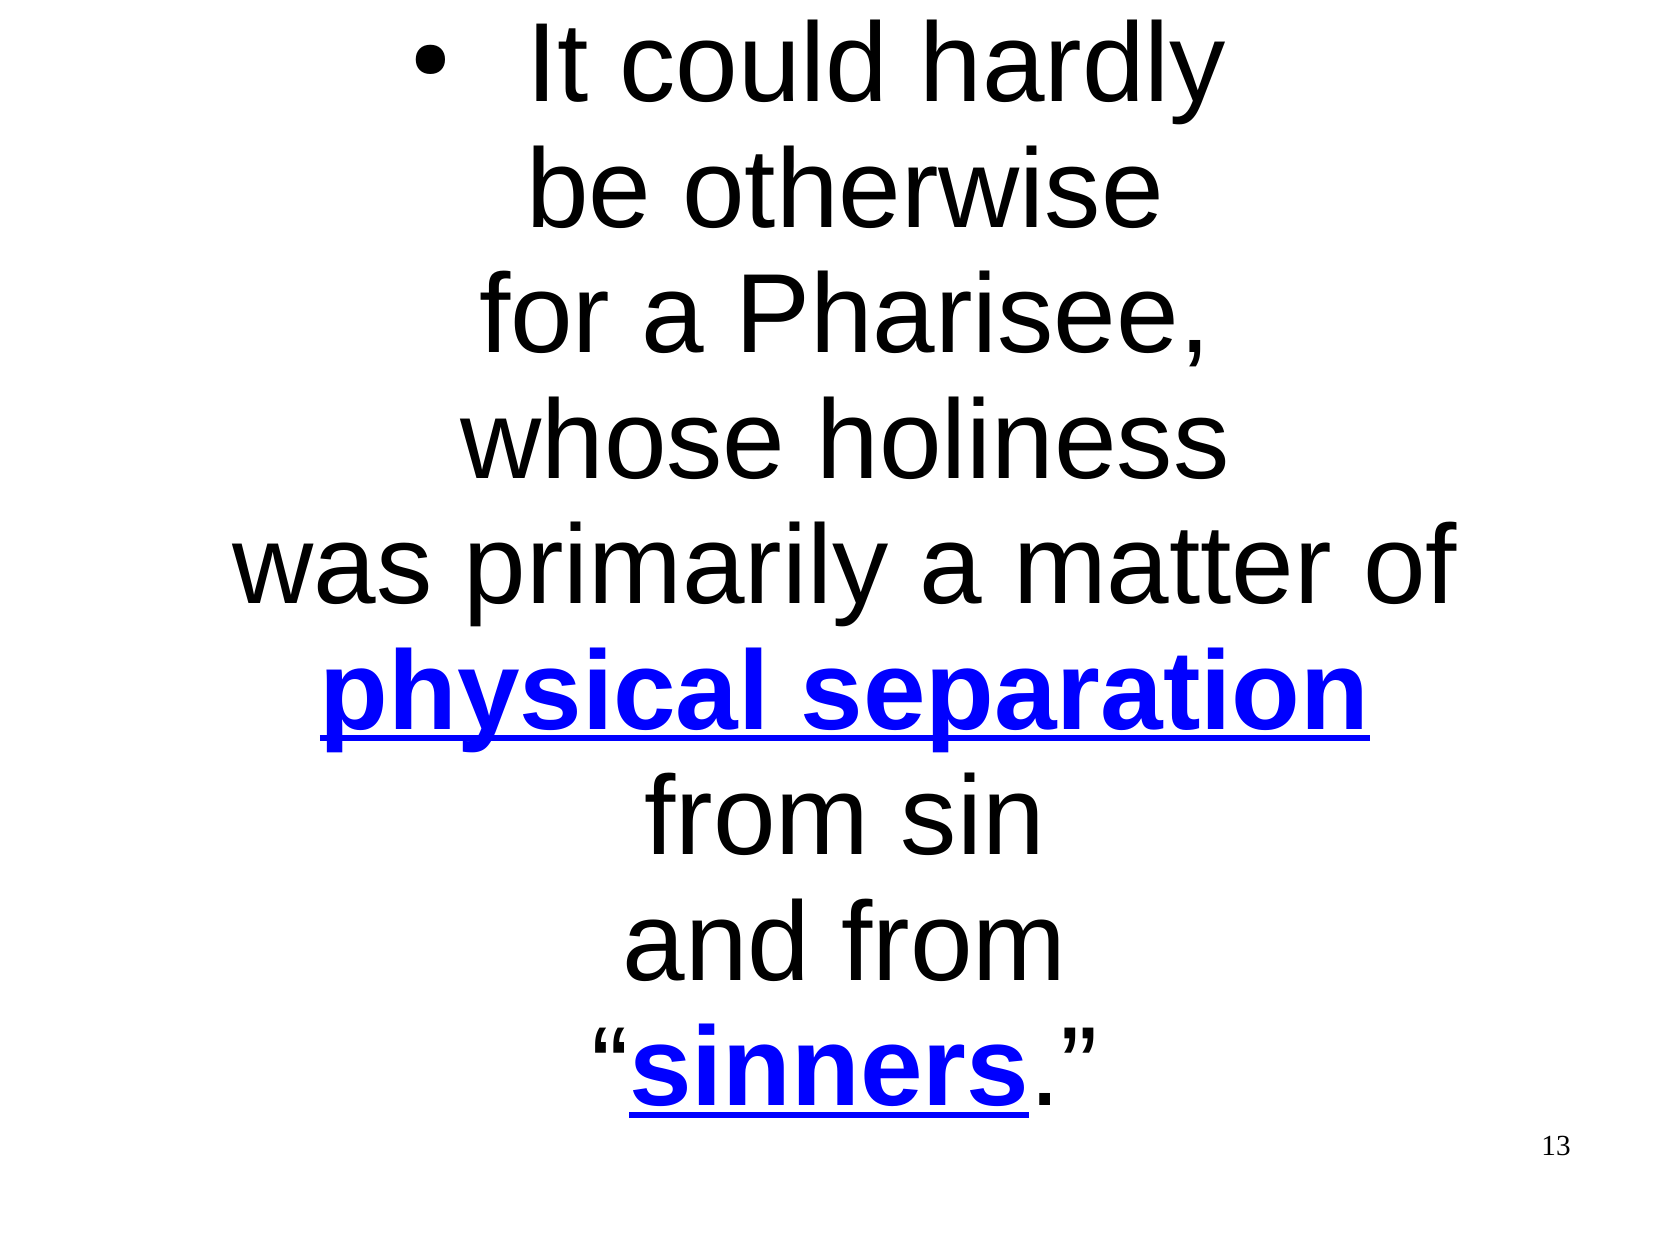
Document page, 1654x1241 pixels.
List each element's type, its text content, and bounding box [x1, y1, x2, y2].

list It could hardly be otherwise for a Pharisee, whose holiness was primarily a matter of physical separation from sin and from “sinners.” [0, 0, 1651, 1238]
